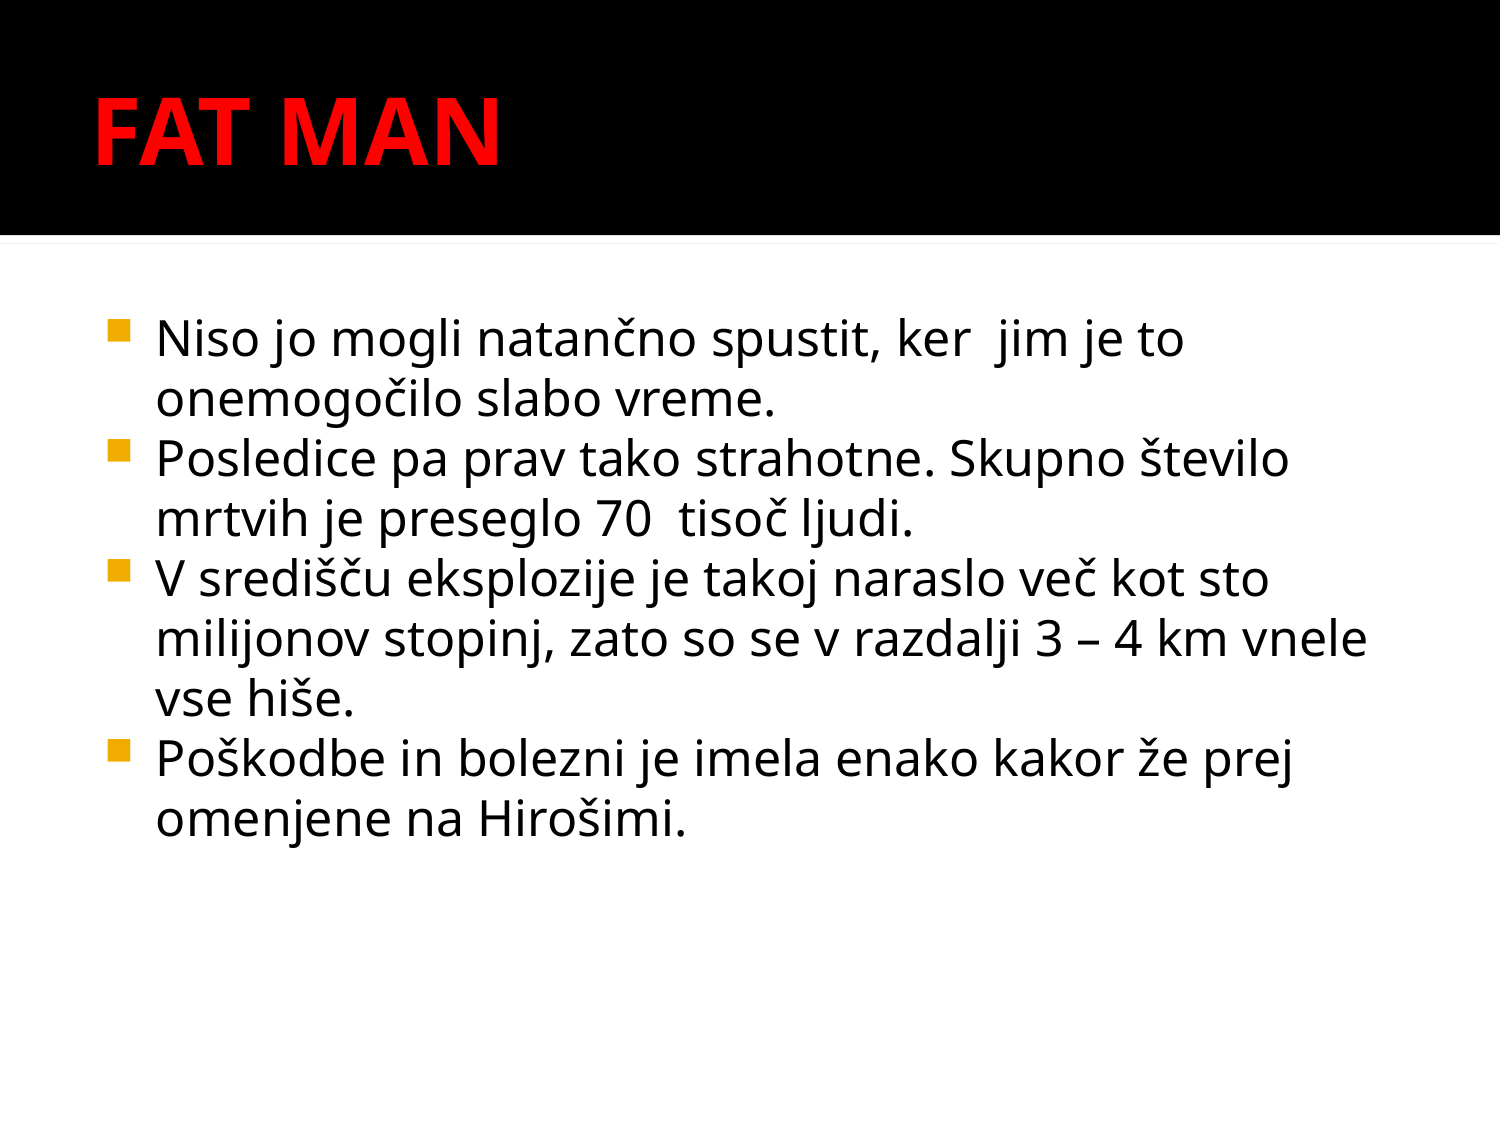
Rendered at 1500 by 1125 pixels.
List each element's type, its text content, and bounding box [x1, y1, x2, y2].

list Niso jo mogli natančno spustit, ker jim je to onemogočilo slabo vreme. Posledice pa prav tako strahotne. Skupno število mrtvih je preseglo 70 tisoč ljudi. V središču eksplozije je takoj naraslo več kot sto milijonov stopinj, zato so se v razdalji 3 – 4 km vnele vse hiše. Poškodbe in bolezni je imela enako kakor že prej omenjene na Hirošimi. [75, 291, 1425, 1050]
title FAT MAN [75, 25, 1425, 231]
